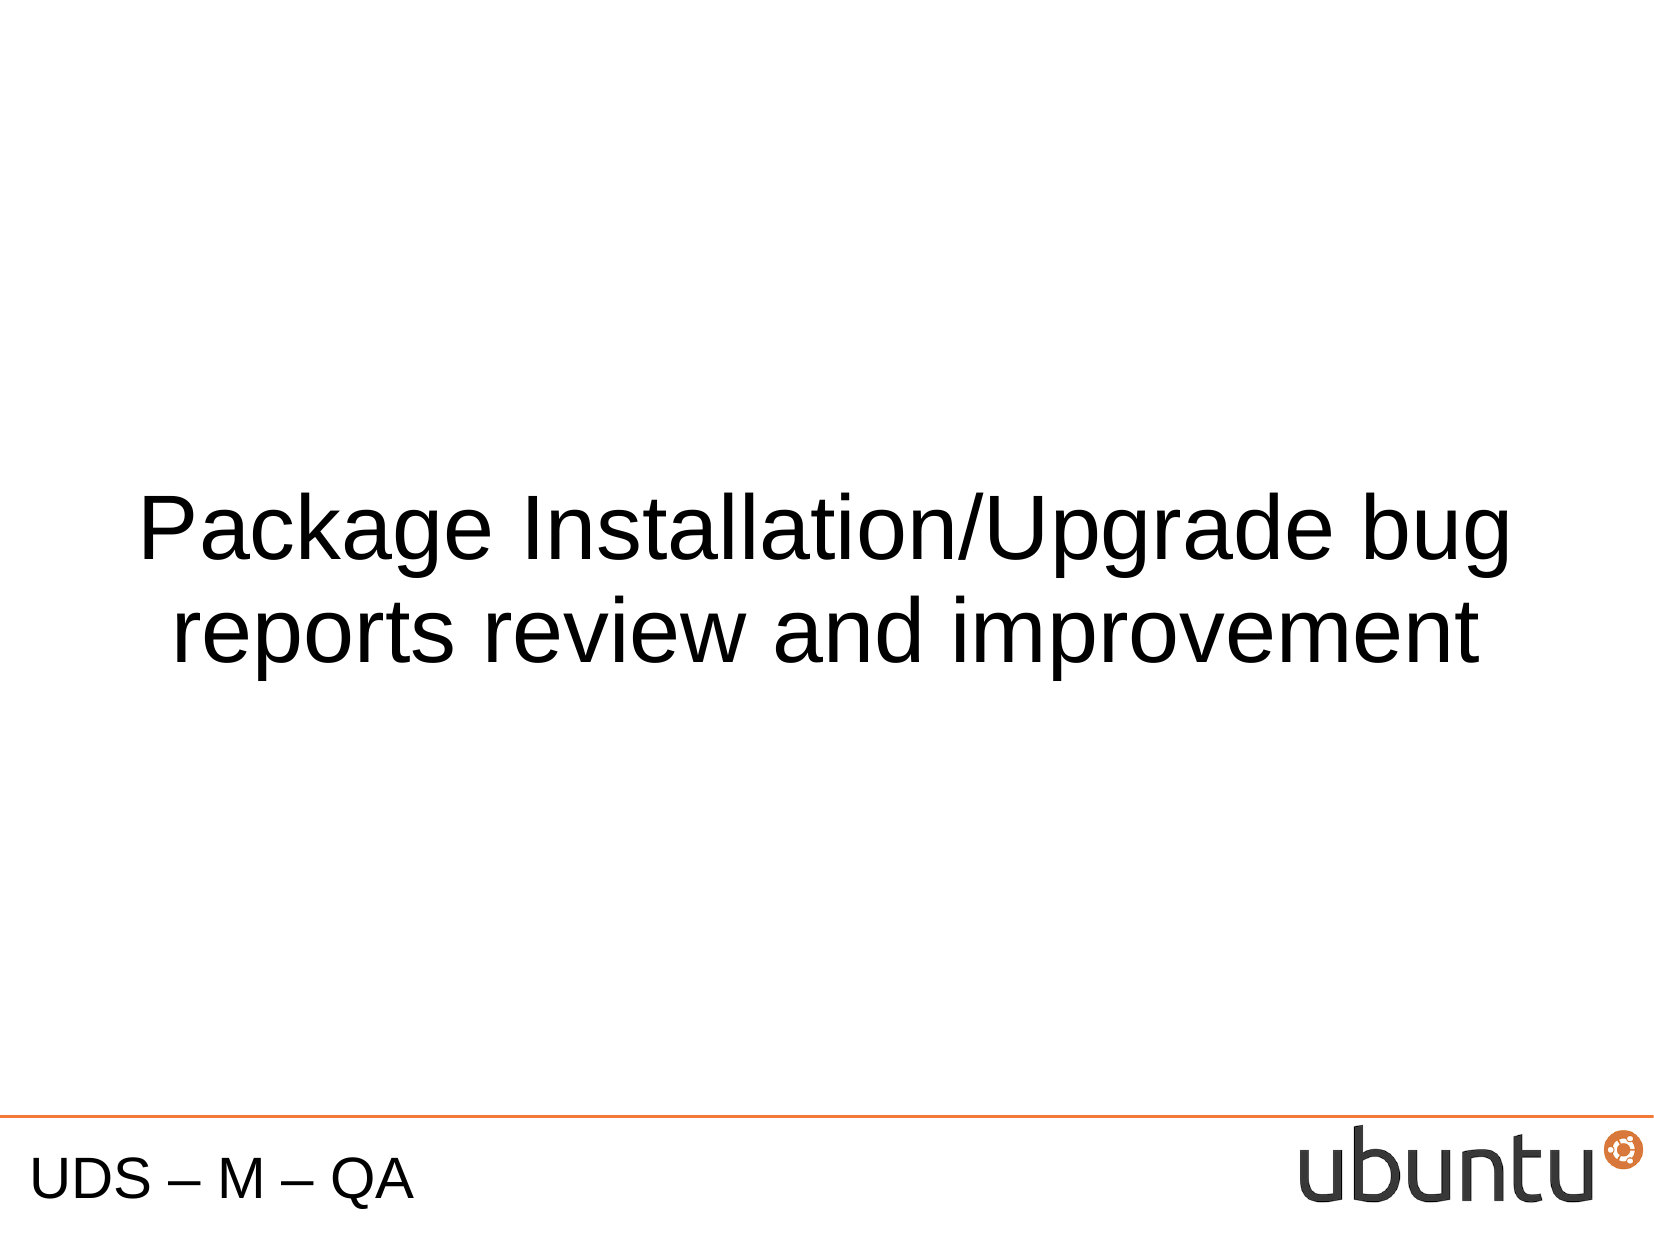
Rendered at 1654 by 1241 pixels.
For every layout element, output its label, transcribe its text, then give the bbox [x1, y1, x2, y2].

subtitle Package Installation/Upgrade bug reports review and improvement [82, 49, 1571, 1109]
picture [1293, 1118, 1648, 1211]
title UDS – M – QA [29, 1145, 1565, 1211]
